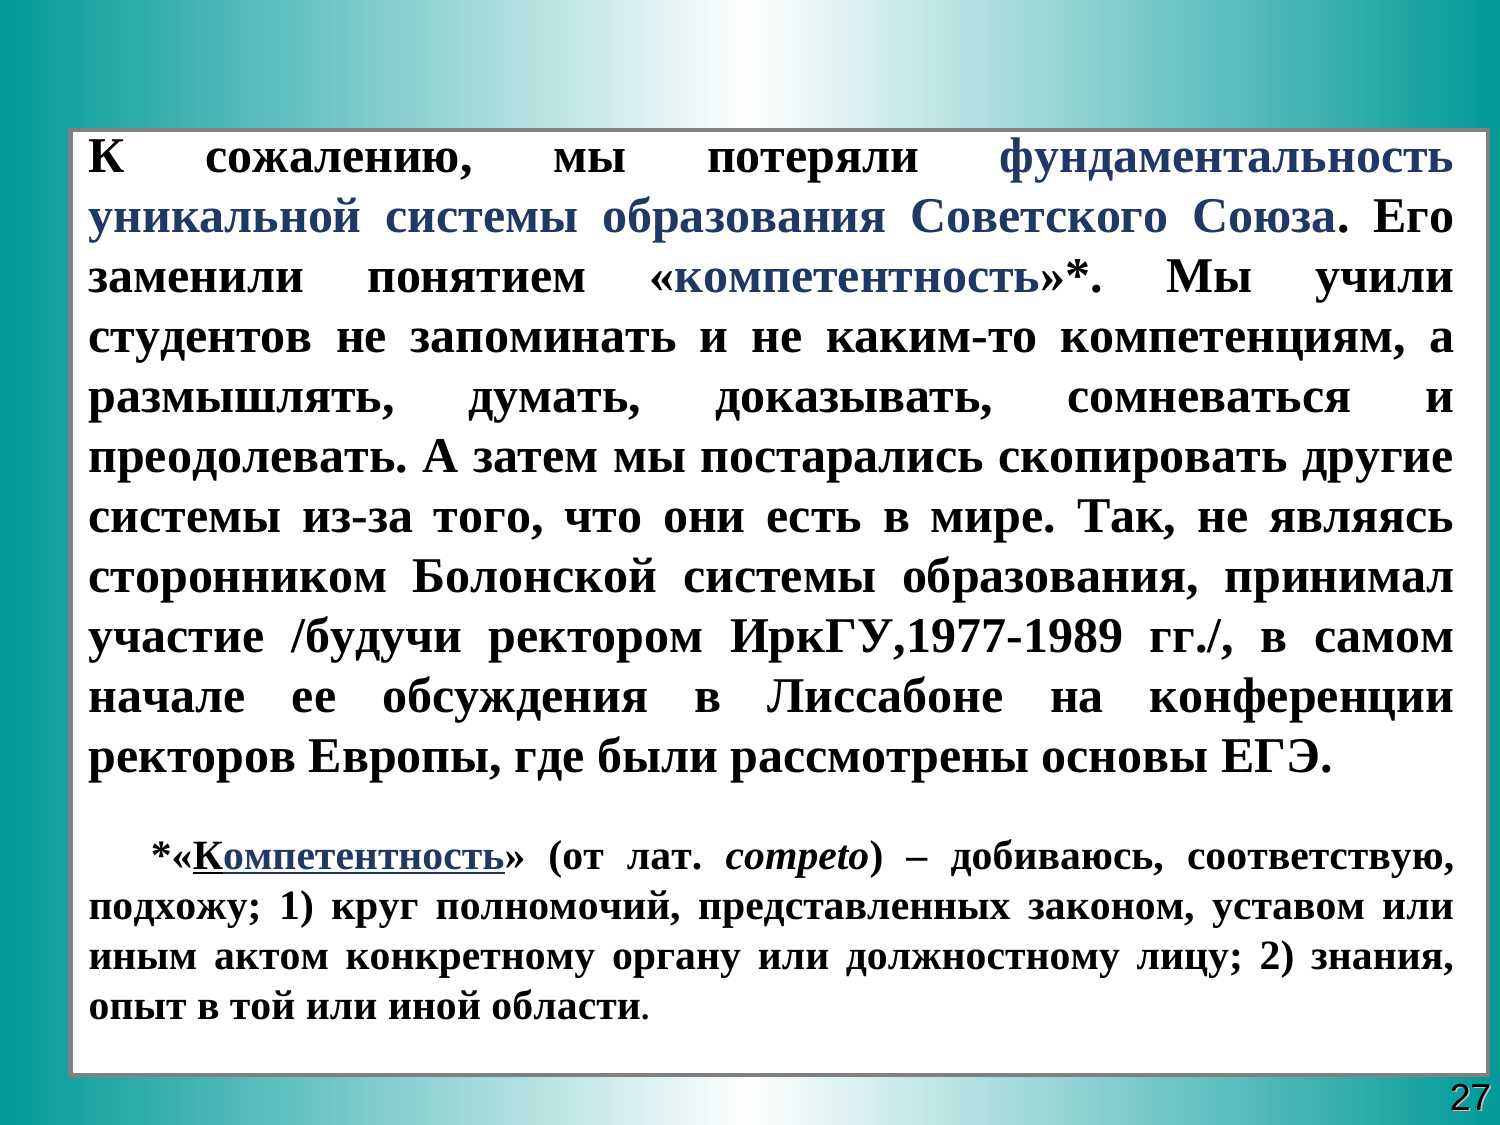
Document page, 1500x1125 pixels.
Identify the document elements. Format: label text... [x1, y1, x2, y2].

text_box К сожалению, мы потеряли фундаментальность уникальной системы образования Советского Союза. Его заменили понятием «компетентность»*. Мы учили студентов не запоминать и не каким-то компетенциям, а размышлять, думать, доказывать, сомневаться и преодолевать. А затем мы постарались скопировать другие системы из-за того, что они есть в мире. Так, не являясь сторонником Болонской системы образования, принимал участие /будучи ректором ИркГУ,1977-1989 гг./, в самом начале ее обсуждения в Лиссабоне на конференции ректоров Европы, где были рассмотрены основы ЕГЭ. *«Компетентность» (от лат. competo) – добиваюсь, соответствую, подхожу; 1) круг полномочий, представленных законом, уставом или иным актом конкретному органу или должностному лицу; 2) знания, опыт в той или иной области. [70, 70, 1470, 1035]
list [70, 129, 1489, 1075]
